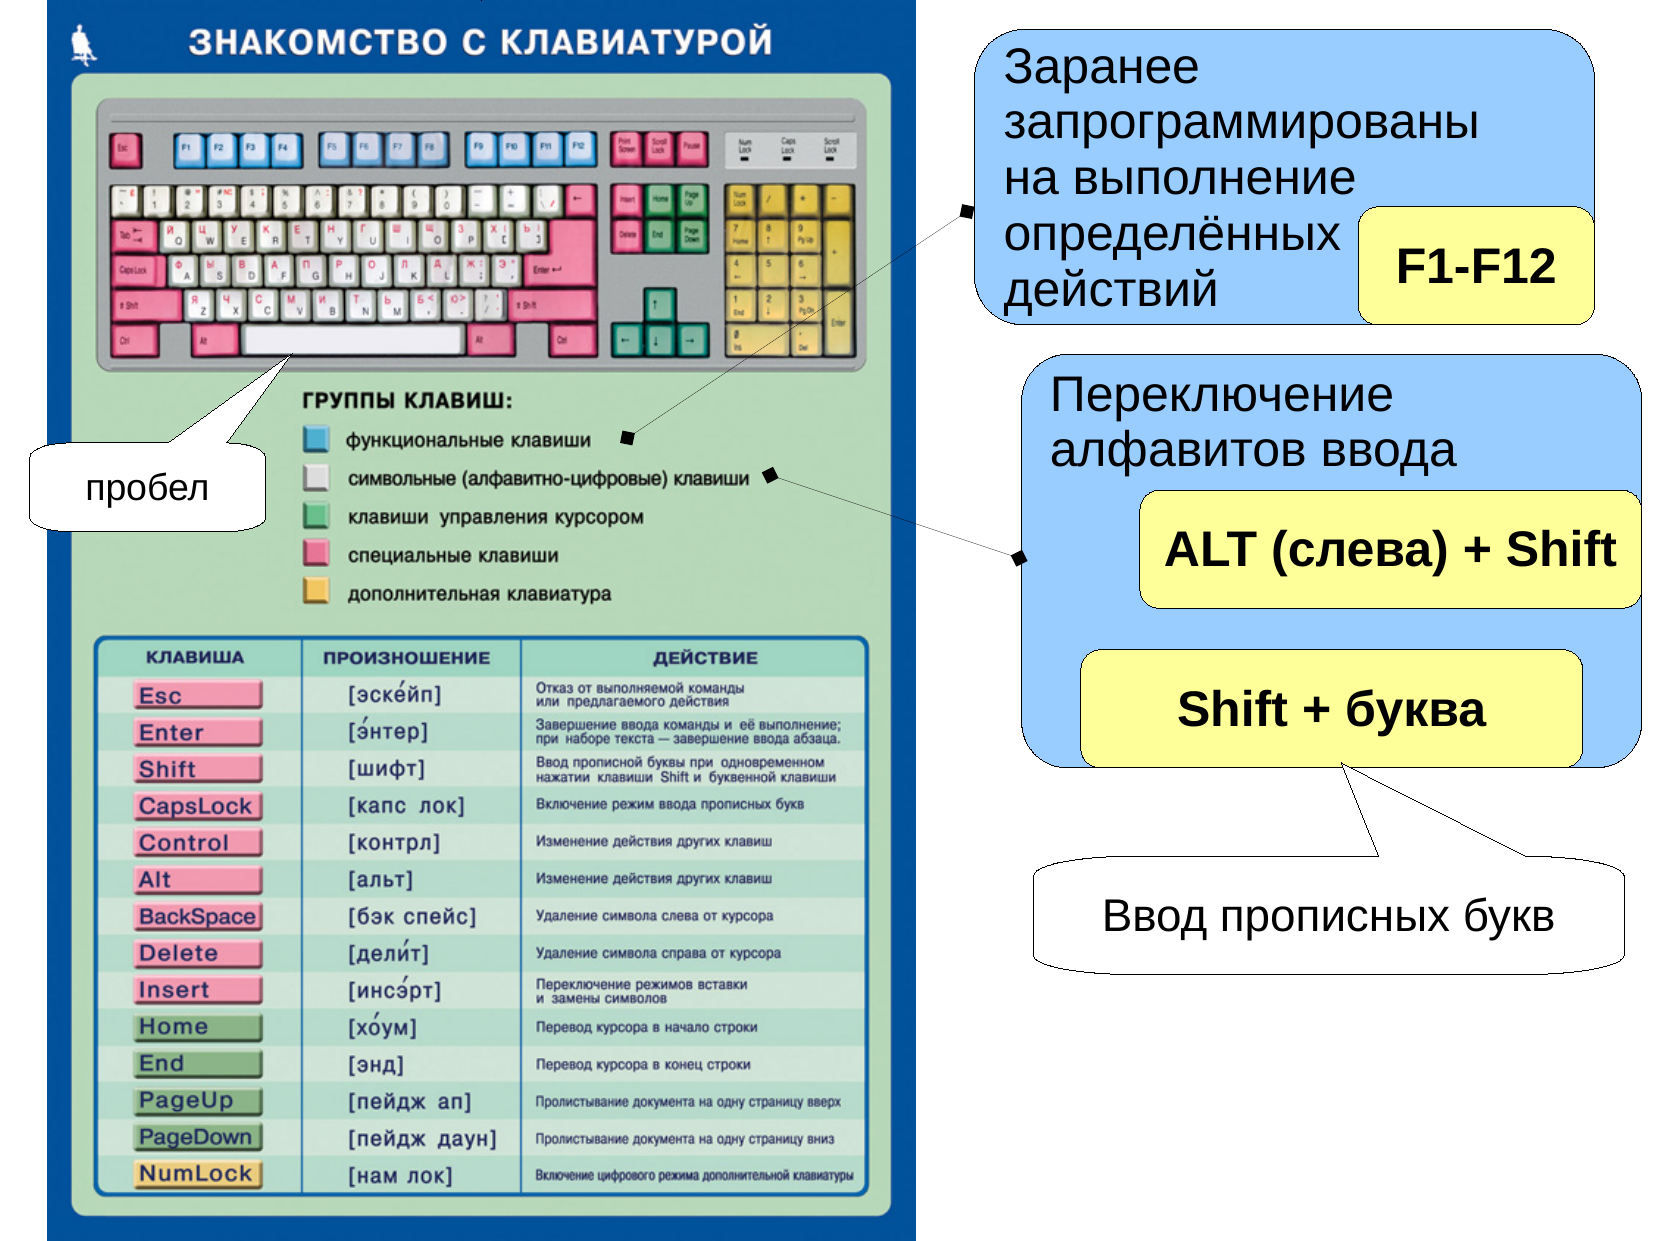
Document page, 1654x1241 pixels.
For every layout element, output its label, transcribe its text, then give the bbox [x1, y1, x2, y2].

text_box F1-F12 [1358, 206, 1595, 325]
text_box Ввод прописных букв [1033, 762, 1625, 975]
picture [47, 0, 916, 1241]
text_box Заранее запрограммированы на выполнение определённых действий [974, 29, 1595, 325]
text_box ALT (слева) + Shift [1139, 490, 1642, 609]
text_box Переключение алфавитов ввода [1021, 354, 1642, 768]
text_box пробел [29, 353, 293, 532]
text_box Shift + буква [1080, 649, 1583, 768]
